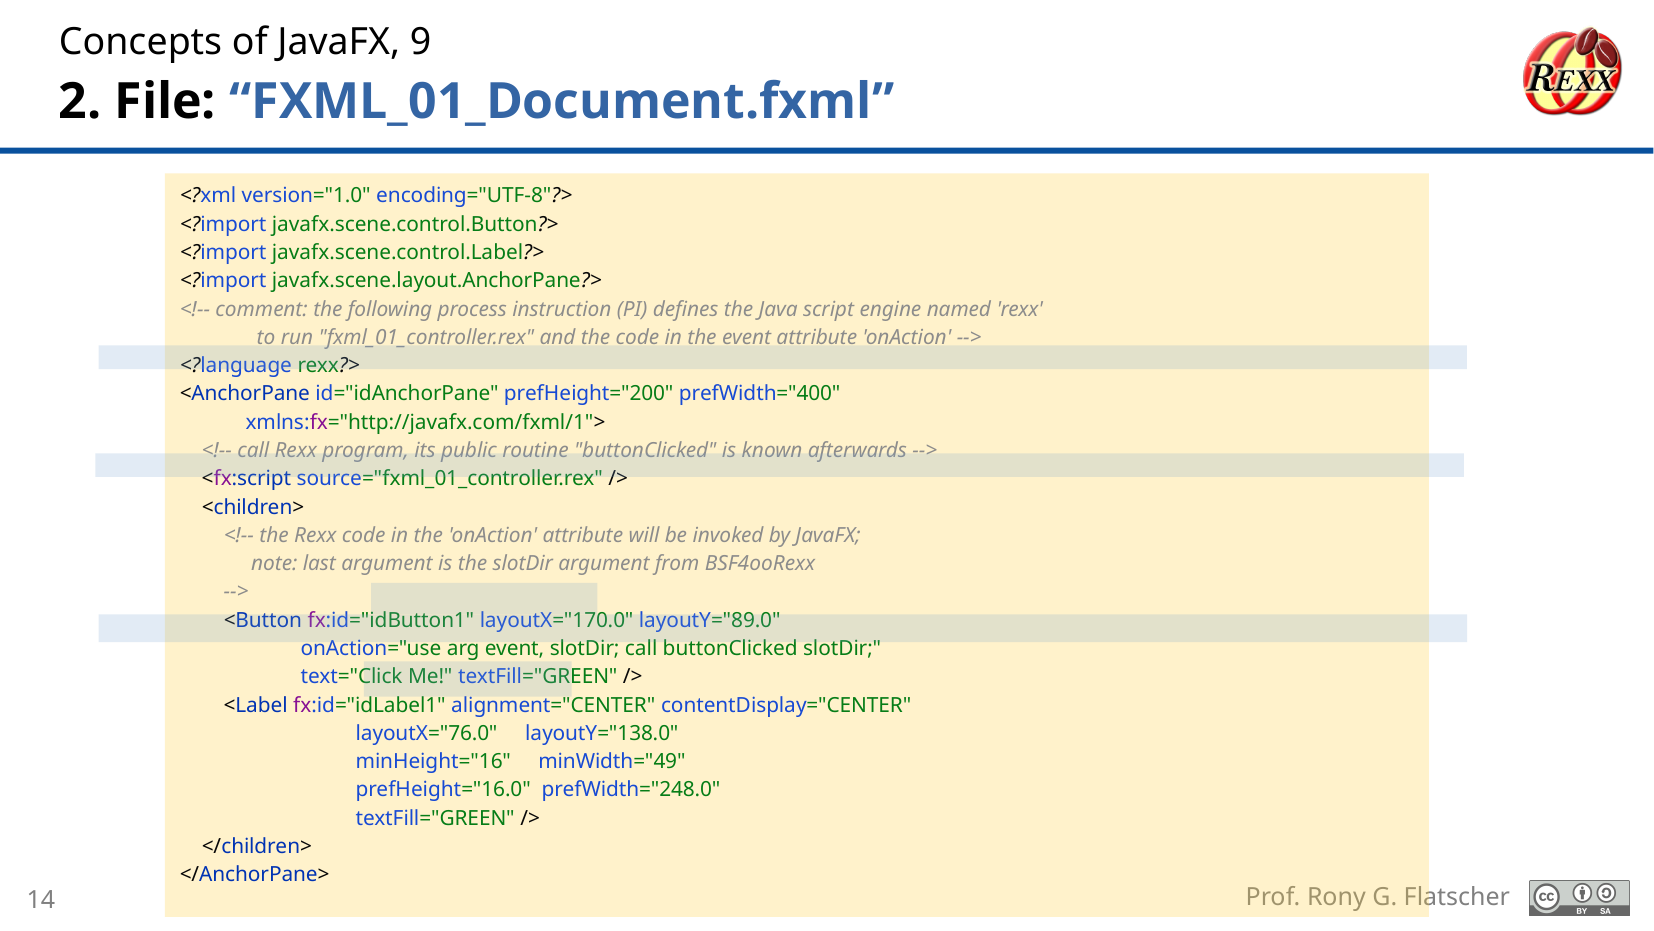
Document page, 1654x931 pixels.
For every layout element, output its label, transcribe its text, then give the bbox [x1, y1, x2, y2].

title Concepts of JavaFX, 9 2. File: “FXML_01_Document.fxml” [0, 0, 1625, 148]
text_box <?xml version="1.0" encoding="UTF-8"?> <?import javafx.scene.control.Button?> <?import javafx.scene.control.Label?> <?import javafx.scene.layout.AnchorPane?> <!-- comment: the following process instruction (PI) defines the Java script engine named 'rexx' to run "fxml_01_controller.rex" and the code in the event attribute 'onAction' --> <?language rexx?> <AnchorPane id="idAnchorPane" prefHeight="200" prefWidth="400" xmlns:fx="http://javafx.com/fxml/1"> <!-- call Rexx program, its public routine "buttonClicked" is known afterwards --> <fx:script source="fxml_01_controller.rex" /> <children> <!-- the Rexx code in the 'onAction' attribute will be invoked by JavaFX; note: last argument is the slotDir argument from BSF4ooRexx --> <Button fx:id="idButton1" layoutX="170.0" layoutY="89.0" onAction="use arg event, slotDir; call buttonClicked slotDir;" text="Click Me!" textFill="GREEN" /> <Label fx:id="idLabel1" alignment="CENTER" contentDisplay="CENTER" layoutX="76.0" layoutY="138.0" minHeight="16" minWidth="49" prefHeight="16.0" prefWidth="248.0" textFill="GREEN" /> </children> </AnchorPane> [164, 370, 1429, 453]
text_box <?xml version="1.0" encoding="UTF-8"?> <?import javafx.scene.control.Button?> <?import javafx.scene.control.Label?> <?import javafx.scene.layout.AnchorPane?> <!-- comment: the following process instruction (PI) defines the Java script engine named 'rexx' to run "fxml_01_controller.rex" and the code in the event attribute 'onAction' --> <?language rexx?> <AnchorPane id="idAnchorPane" prefHeight="200" prefWidth="400" xmlns:fx="http://javafx.com/fxml/1"> <!-- call Rexx program, its public routine "buttonClicked" is known afterwards --> <fx:script source="fxml_01_controller.rex" /> <children> <!-- the Rexx code in the 'onAction' attribute will be invoked by JavaFX; note: last argument is the slotDir argument from BSF4ooRexx --> <Button fx:id="idButton1" layoutX="170.0" layoutY="89.0" onAction="use arg event, slotDir; call buttonClicked slotDir;" text="Click Me!" textFill="GREEN" /> <Label fx:id="idLabel1" alignment="CENTER" contentDisplay="CENTER" layoutX="76.0" layoutY="138.0" minHeight="16" minWidth="49" prefHeight="16.0" prefWidth="248.0" textFill="GREEN" /> </children> </AnchorPane> [164, 173, 1429, 345]
text_box [98, 345, 1467, 370]
text_box [98, 582, 1468, 643]
text_box <?xml version="1.0" encoding="UTF-8"?> <?import javafx.scene.control.Button?> <?import javafx.scene.control.Label?> <?import javafx.scene.layout.AnchorPane?> <!-- comment: the following process instruction (PI) defines the Java script engine named 'rexx' to run "fxml_01_controller.rex" and the code in the event attribute 'onAction' --> <?language rexx?> <AnchorPane id="idAnchorPane" prefHeight="200" prefWidth="400" xmlns:fx="http://javafx.com/fxml/1"> <!-- call Rexx program, its public routine "buttonClicked" is known afterwards --> <fx:script source="fxml_01_controller.rex" /> <children> <!-- the Rexx code in the 'onAction' attribute will be invoked by JavaFX; note: last argument is the slotDir argument from BSF4ooRexx --> <Button fx:id="idButton1" layoutX="170.0" layoutY="89.0" onAction="use arg event, slotDir; call buttonClicked slotDir;" text="Click Me!" textFill="GREEN" /> <Label fx:id="idLabel1" alignment="CENTER" contentDisplay="CENTER" layoutX="76.0" layoutY="138.0" minHeight="16" minWidth="49" prefHeight="16.0" prefWidth="248.0" textFill="GREEN" /> </children> </AnchorPane> [164, 643, 1429, 917]
text_box <?xml version="1.0" encoding="UTF-8"?> <?import javafx.scene.control.Button?> <?import javafx.scene.control.Label?> <?import javafx.scene.layout.AnchorPane?> <!-- comment: the following process instruction (PI) defines the Java script engine named 'rexx' to run "fxml_01_controller.rex" and the code in the event attribute 'onAction' --> <?language rexx?> <AnchorPane id="idAnchorPane" prefHeight="200" prefWidth="400" xmlns:fx="http://javafx.com/fxml/1"> <!-- call Rexx program, its public routine "buttonClicked" is known afterwards --> <fx:script source="fxml_01_controller.rex" /> <children> <!-- the Rexx code in the 'onAction' attribute will be invoked by JavaFX; note: last argument is the slotDir argument from BSF4ooRexx --> <Button fx:id="idButton1" layoutX="170.0" layoutY="89.0" onAction="use arg event, slotDir; call buttonClicked slotDir;" text="Click Me!" textFill="GREEN" /> <Label fx:id="idLabel1" alignment="CENTER" contentDisplay="CENTER" layoutX="76.0" layoutY="138.0" minHeight="16" minWidth="49" prefHeight="16.0" prefWidth="248.0" textFill="GREEN" /> </children> </AnchorPane> [164, 477, 1429, 614]
text_box [363, 661, 572, 697]
text_box [95, 453, 1464, 477]
